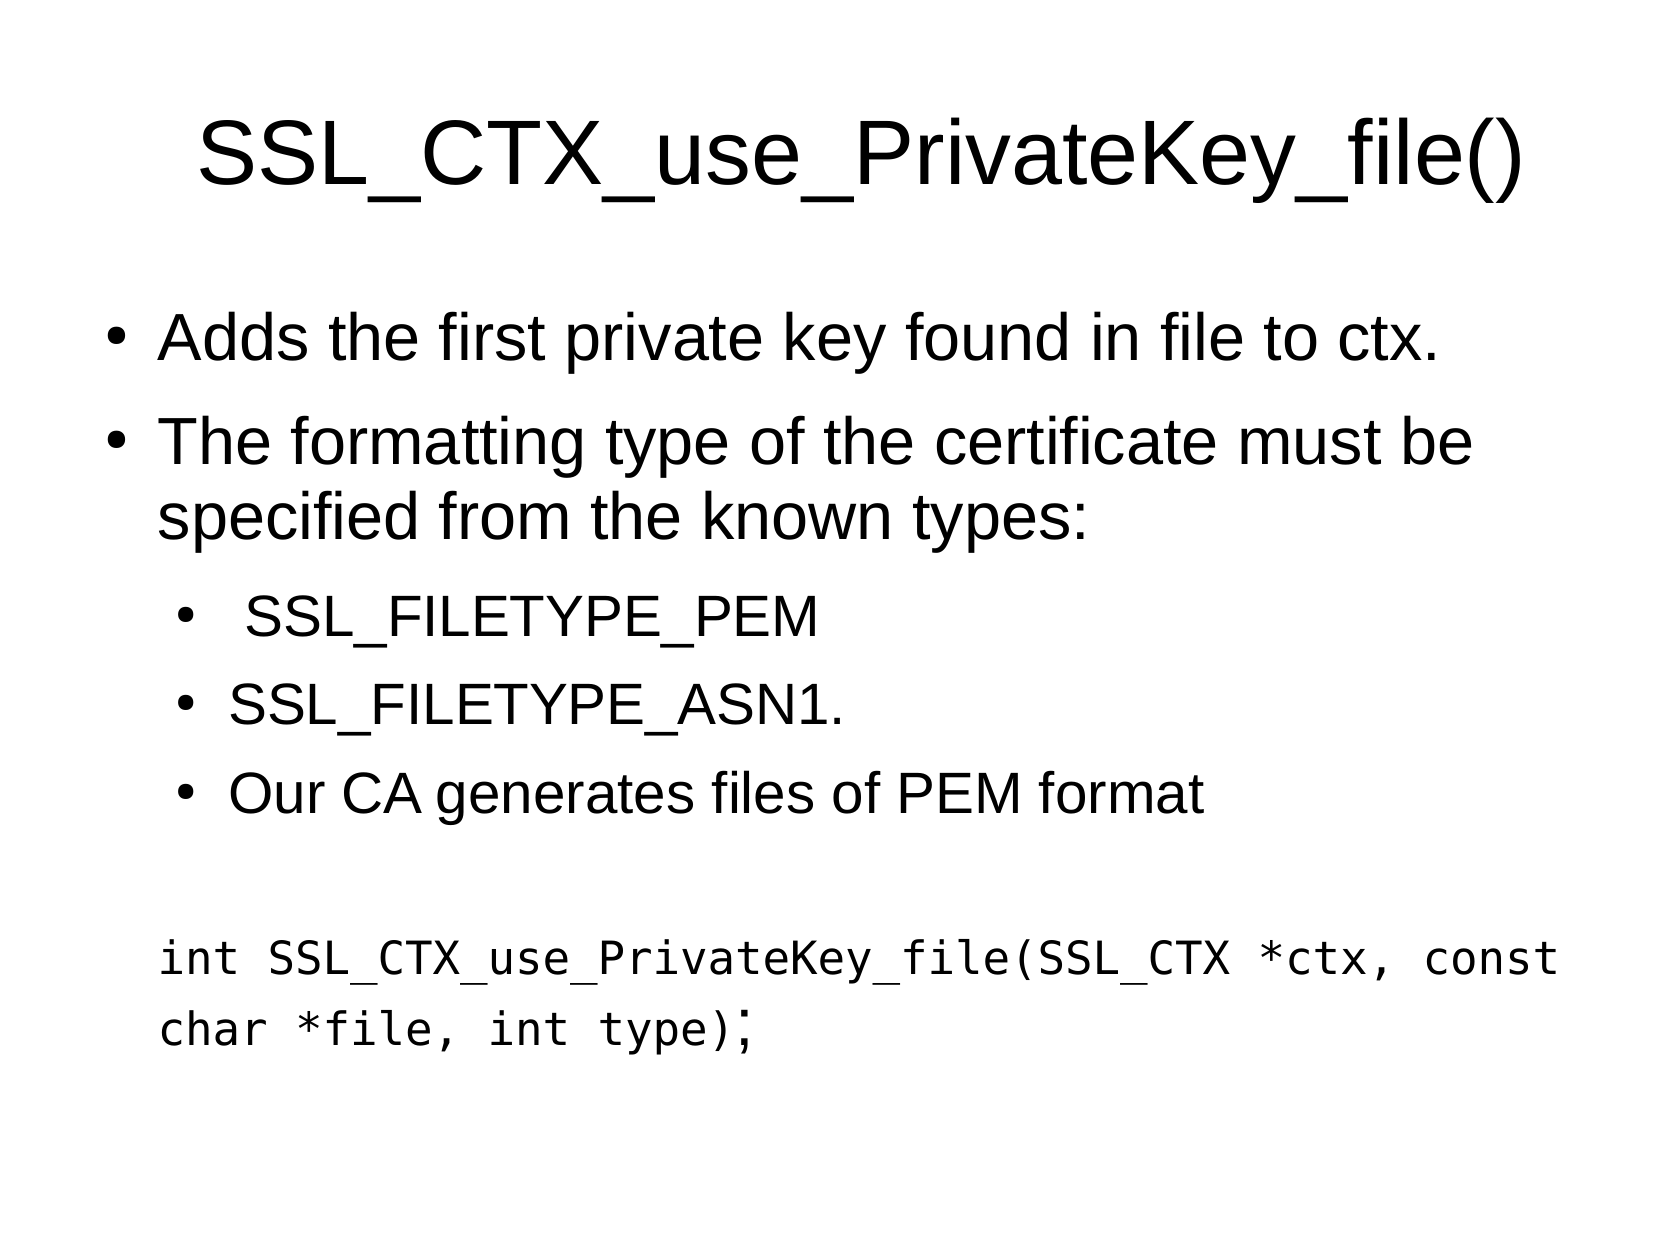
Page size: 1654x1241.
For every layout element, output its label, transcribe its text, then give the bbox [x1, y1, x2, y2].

list Adds the first private key found in file to ctx. The formatting type of the certificate must be specified from the known types: SSL_FILETYPE_PEM SSL_FILETYPE_ASN1. Our CA generates files of PEM format int SSL_CTX_use_PrivateKey_file(SSL_CTX *ctx, const char *file, int type); [86, 300, 1576, 1119]
title SSL_CTX_use_PrivateKey_file() [82, 56, 1571, 250]
